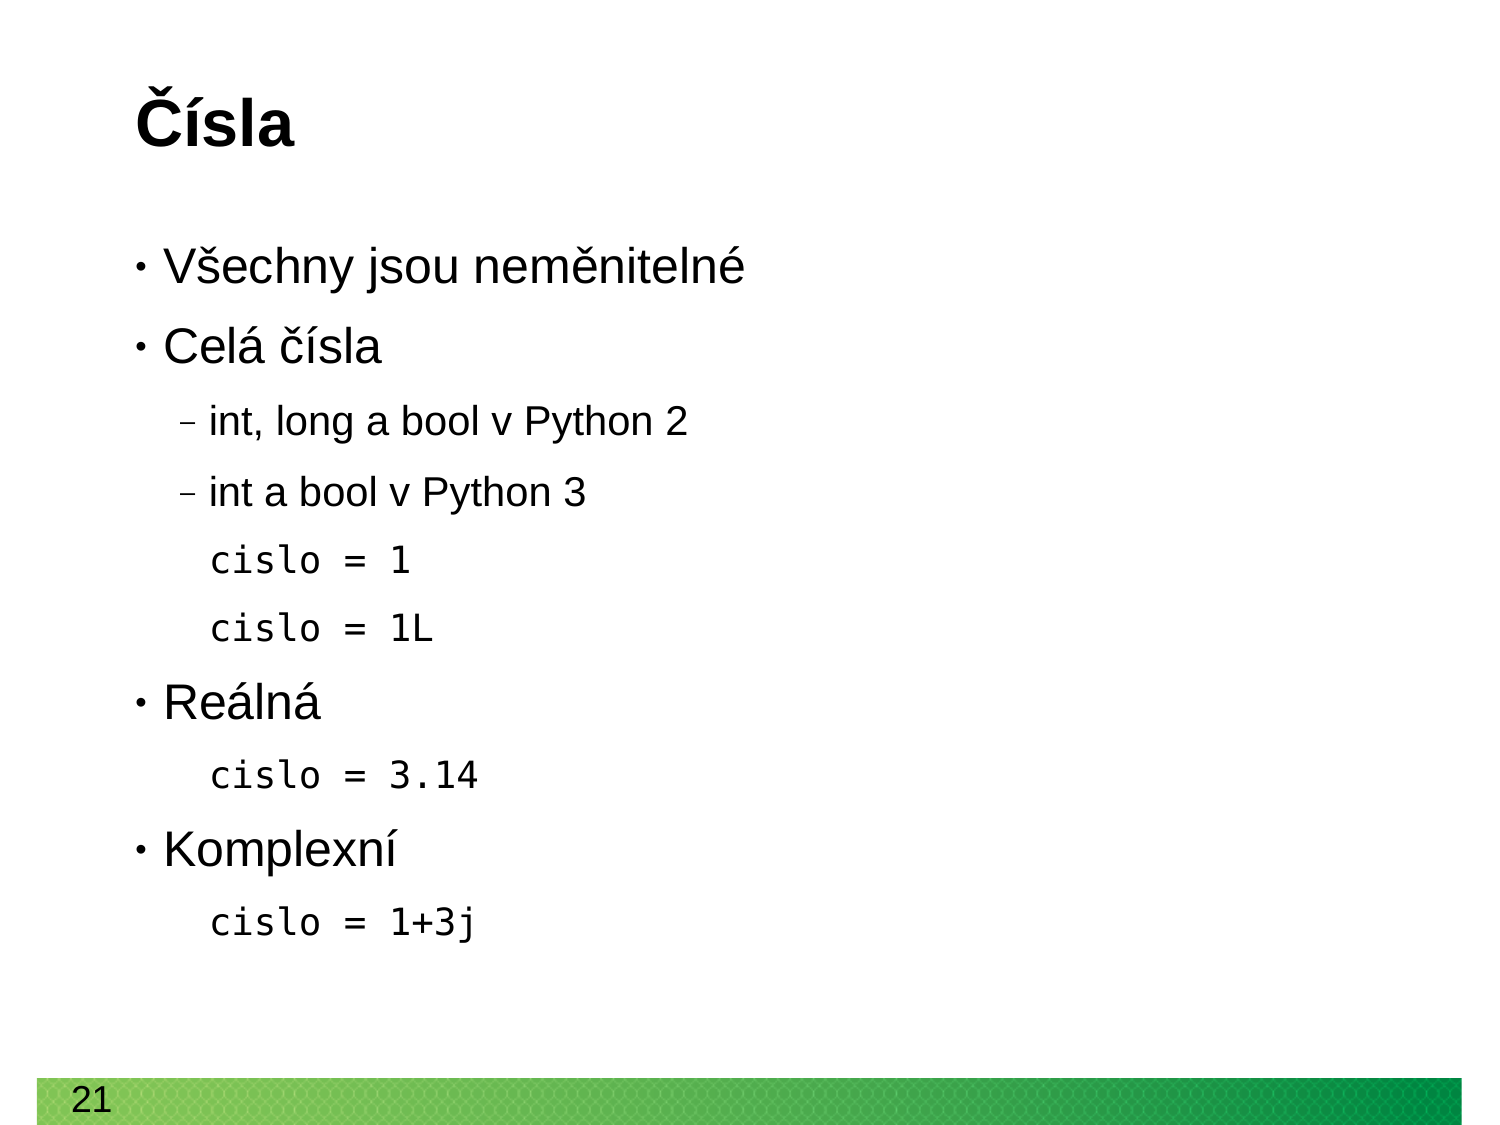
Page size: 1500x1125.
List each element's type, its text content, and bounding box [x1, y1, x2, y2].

title Čísla [135, 41, 1372, 204]
picture [36, 1078, 1462, 1125]
list Všechny jsou neměnitelné Celá čísla int, long a bool v Python 2 int a bool v Python 3 cislo = 1 cislo = 1L Reálná cislo = 3.14 Komplexní cislo = 1+3j [135, 238, 1372, 982]
